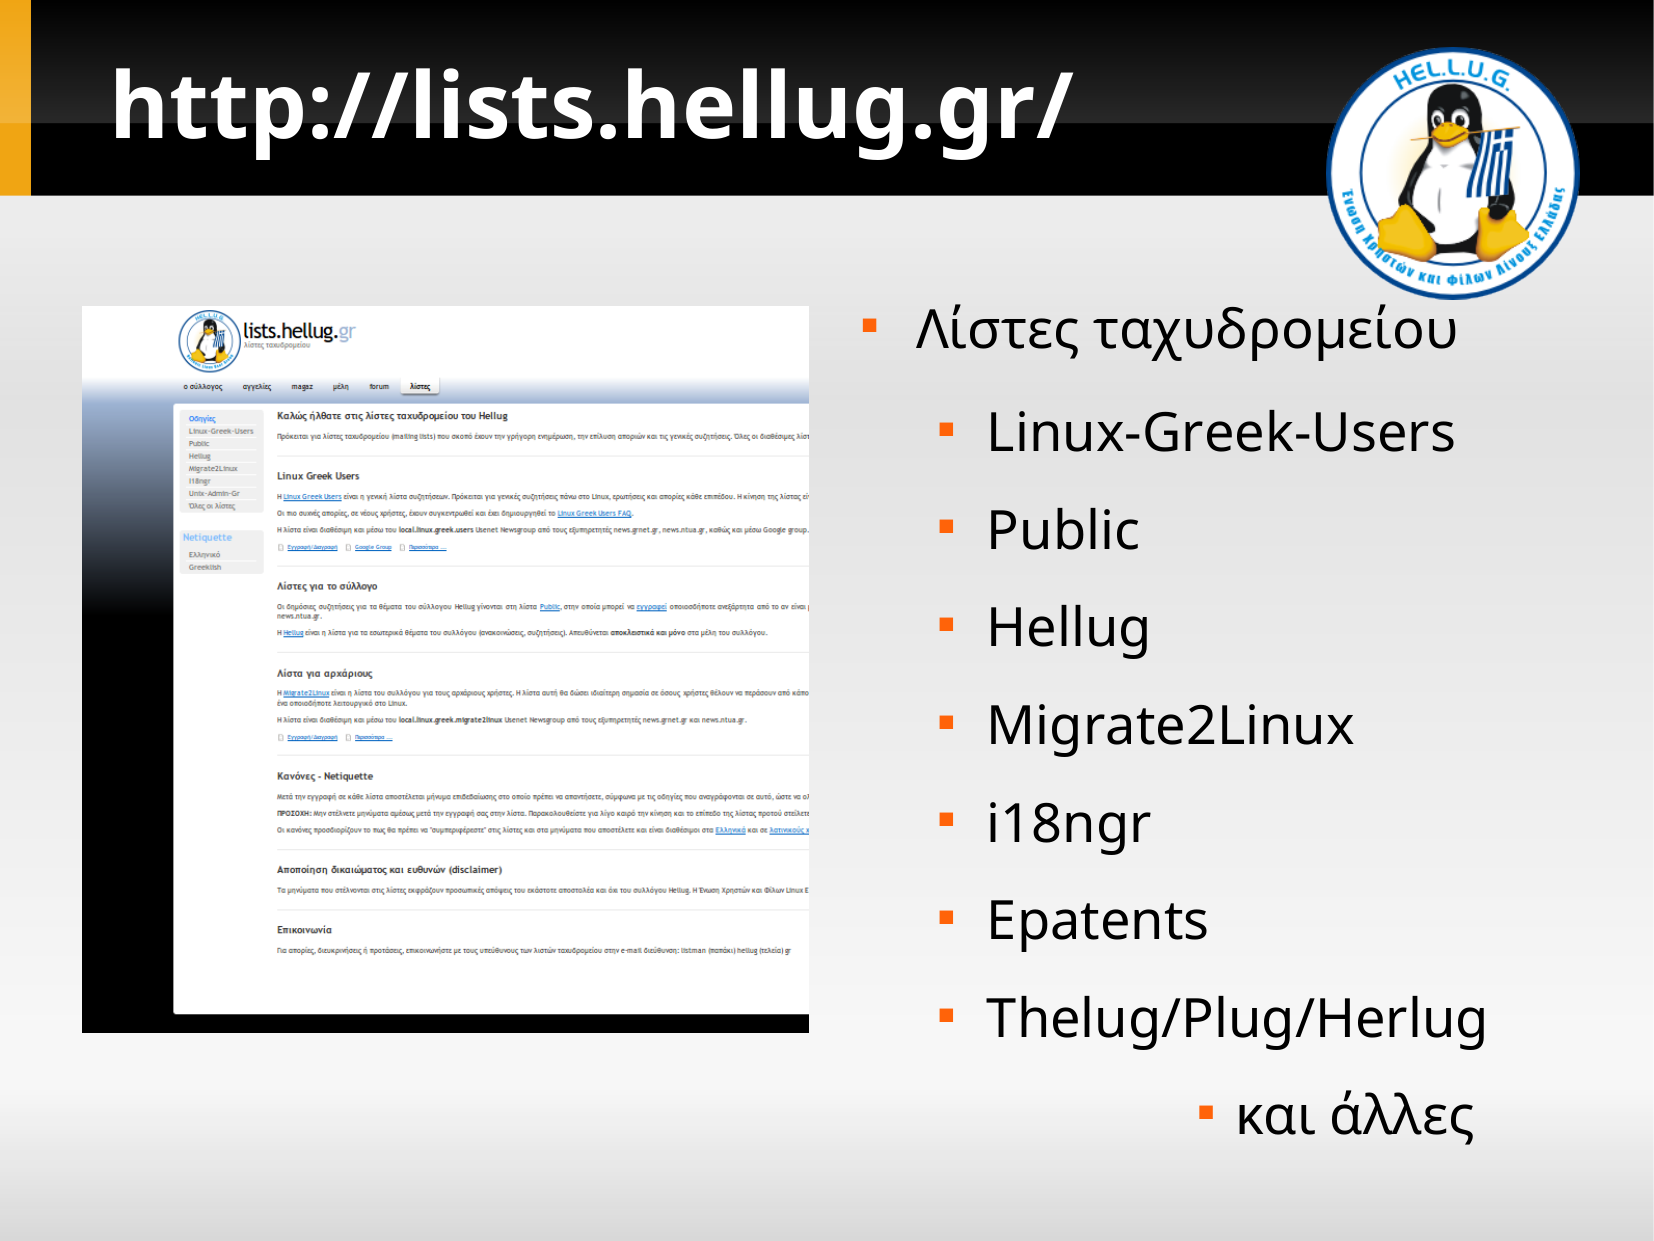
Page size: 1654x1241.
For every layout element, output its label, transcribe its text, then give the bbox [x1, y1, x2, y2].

title http://lists.hellug.gr/ [76, 0, 1565, 208]
picture [0, 0, 1654, 1241]
list Λίστες ταχυδρομείου Linux-Greek-Users Public Hellug Migrate2Linux i18ngr Epatents Thelug/Plug/Herlug και άλλες [845, 290, 1572, 1130]
